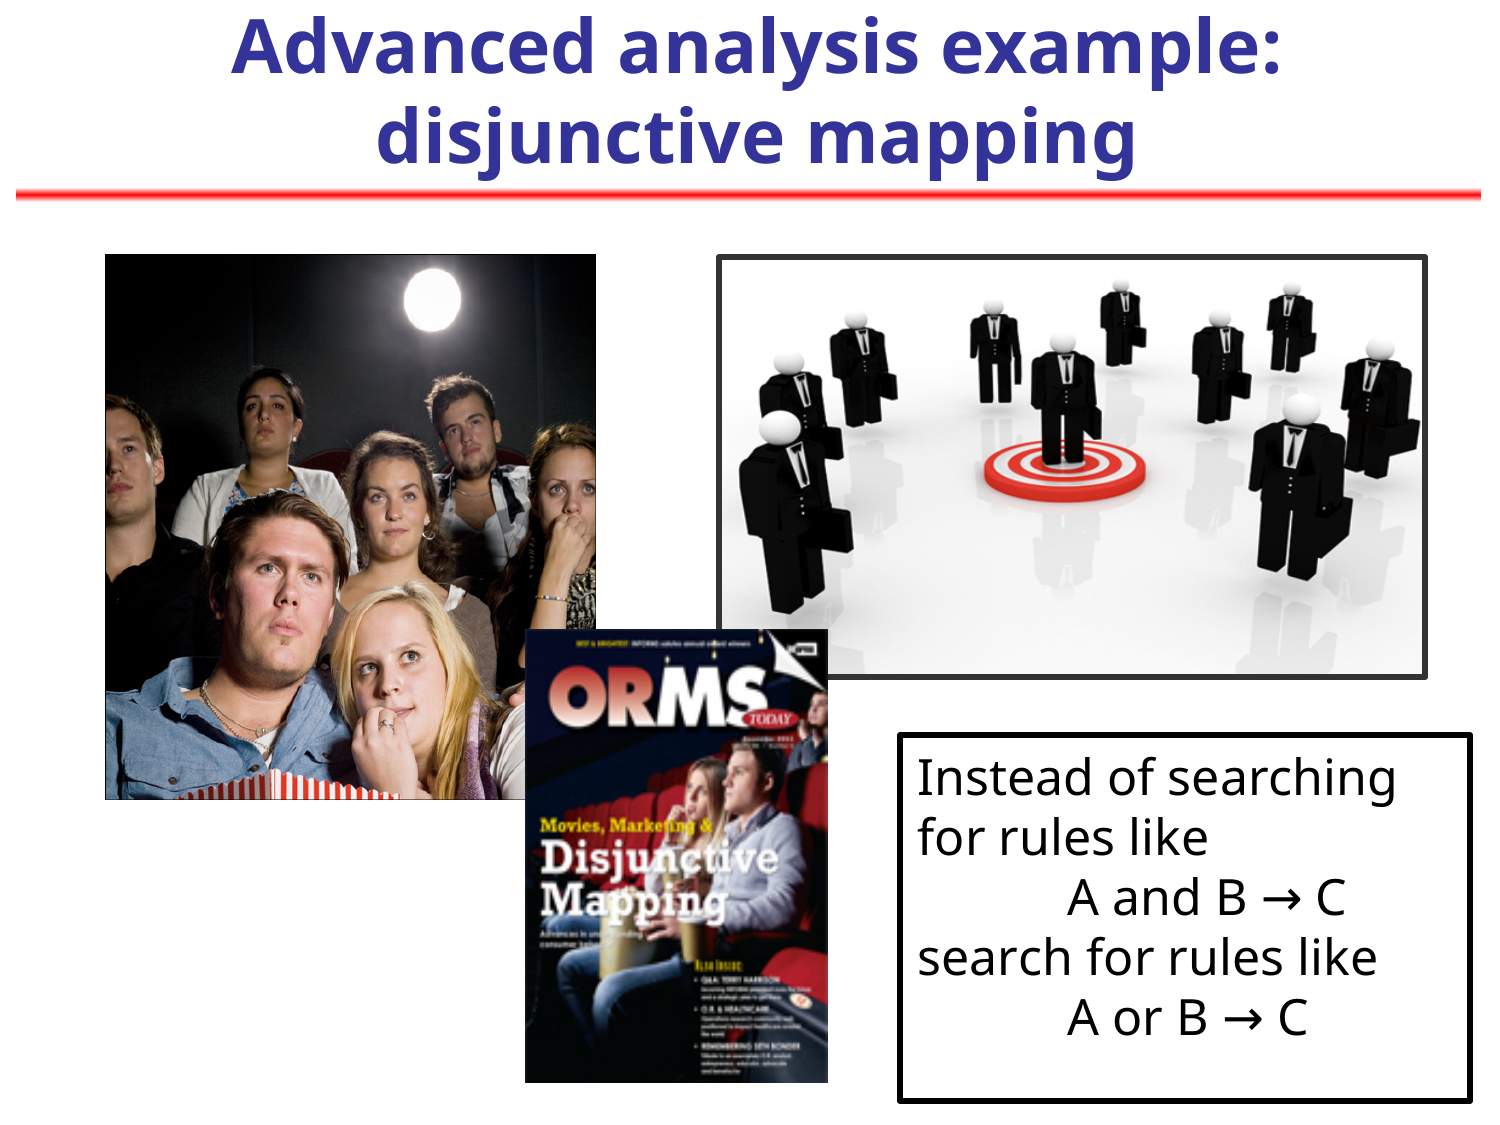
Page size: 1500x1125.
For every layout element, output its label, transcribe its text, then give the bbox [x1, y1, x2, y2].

text_box Instead of searching for rules like A and B → C search for rules like A or B → C [900, 735, 1471, 1102]
title Advanced analysis example: disjunctive mapping [15, 0, 1500, 187]
picture [105, 254, 1423, 1083]
